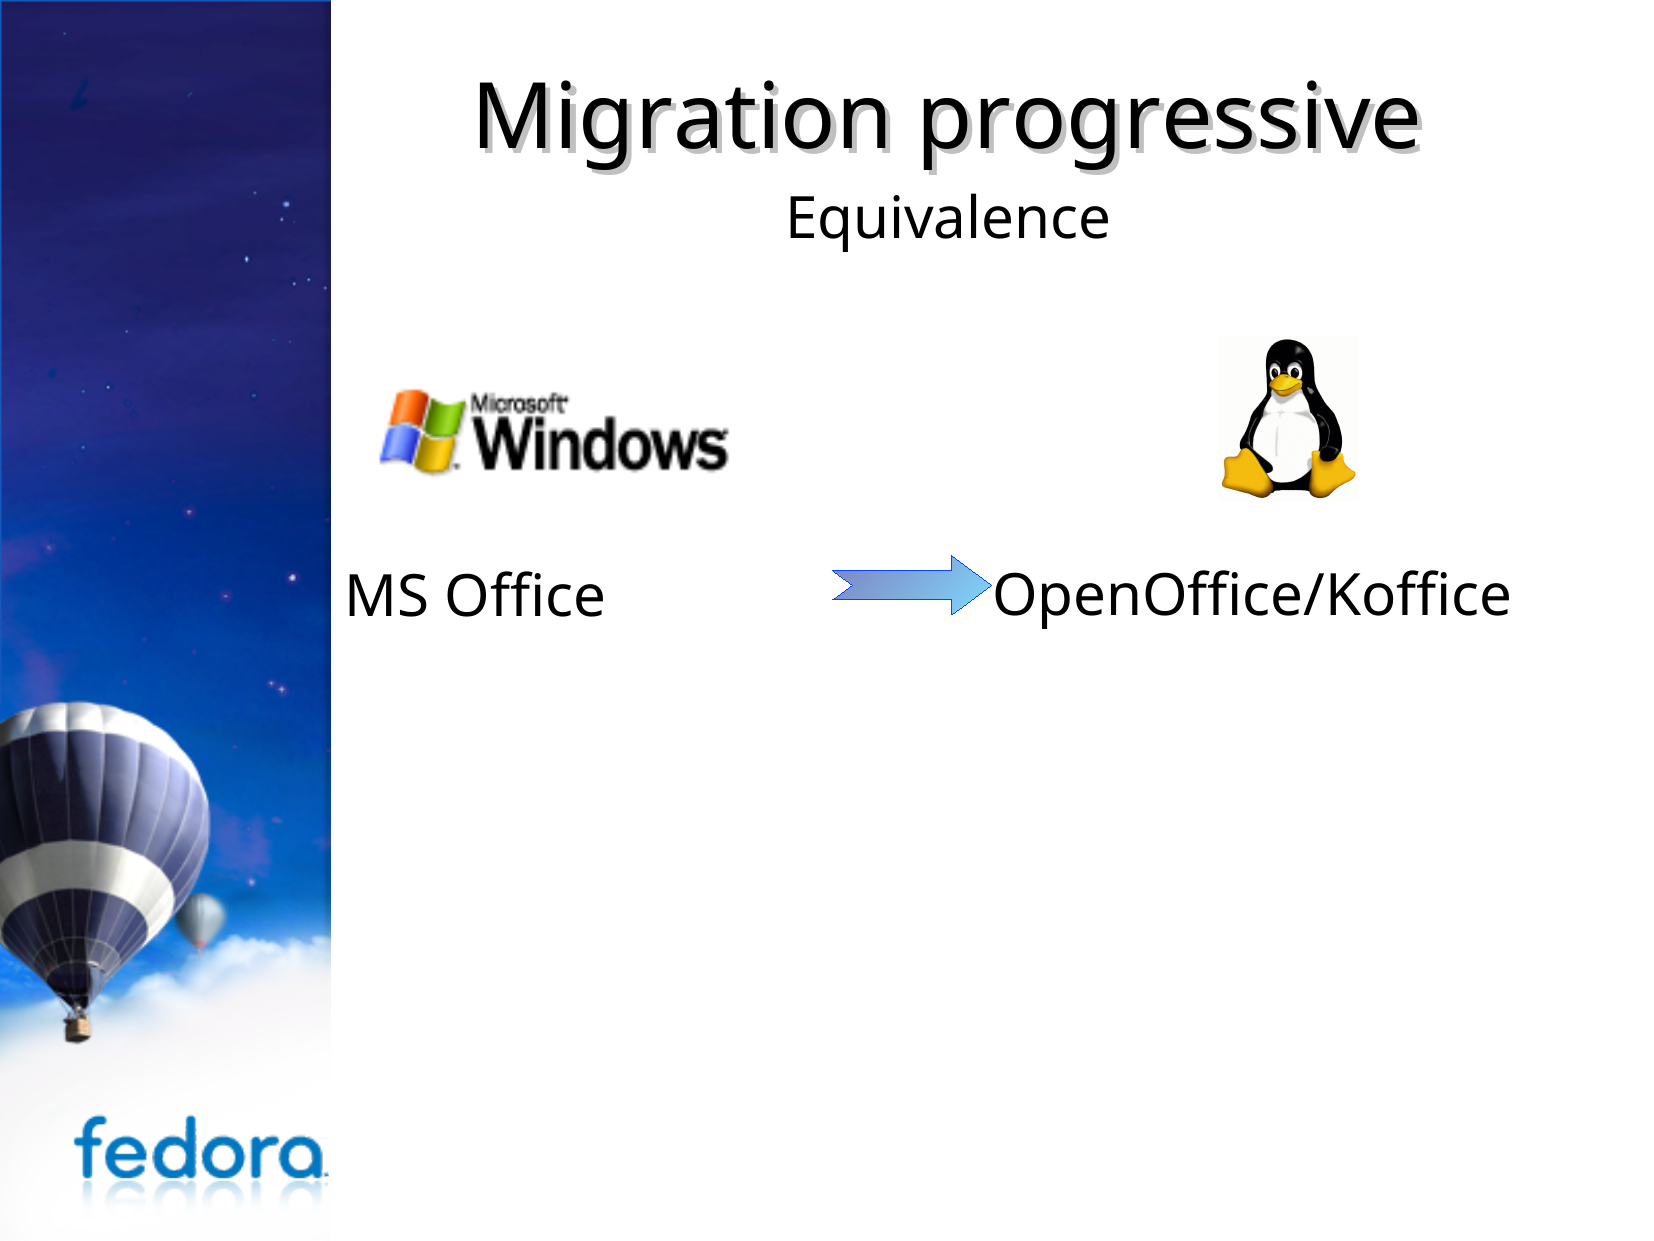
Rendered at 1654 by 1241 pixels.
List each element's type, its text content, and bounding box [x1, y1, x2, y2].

title Migration progressive Equivalence [331, 49, 1571, 257]
picture [354, 379, 957, 503]
text_box [832, 555, 992, 615]
list MS Office [331, 554, 977, 1145]
list OpenOffice/Koffice [974, 552, 1631, 1141]
picture [1219, 336, 1359, 503]
picture [0, 0, 331, 1241]
